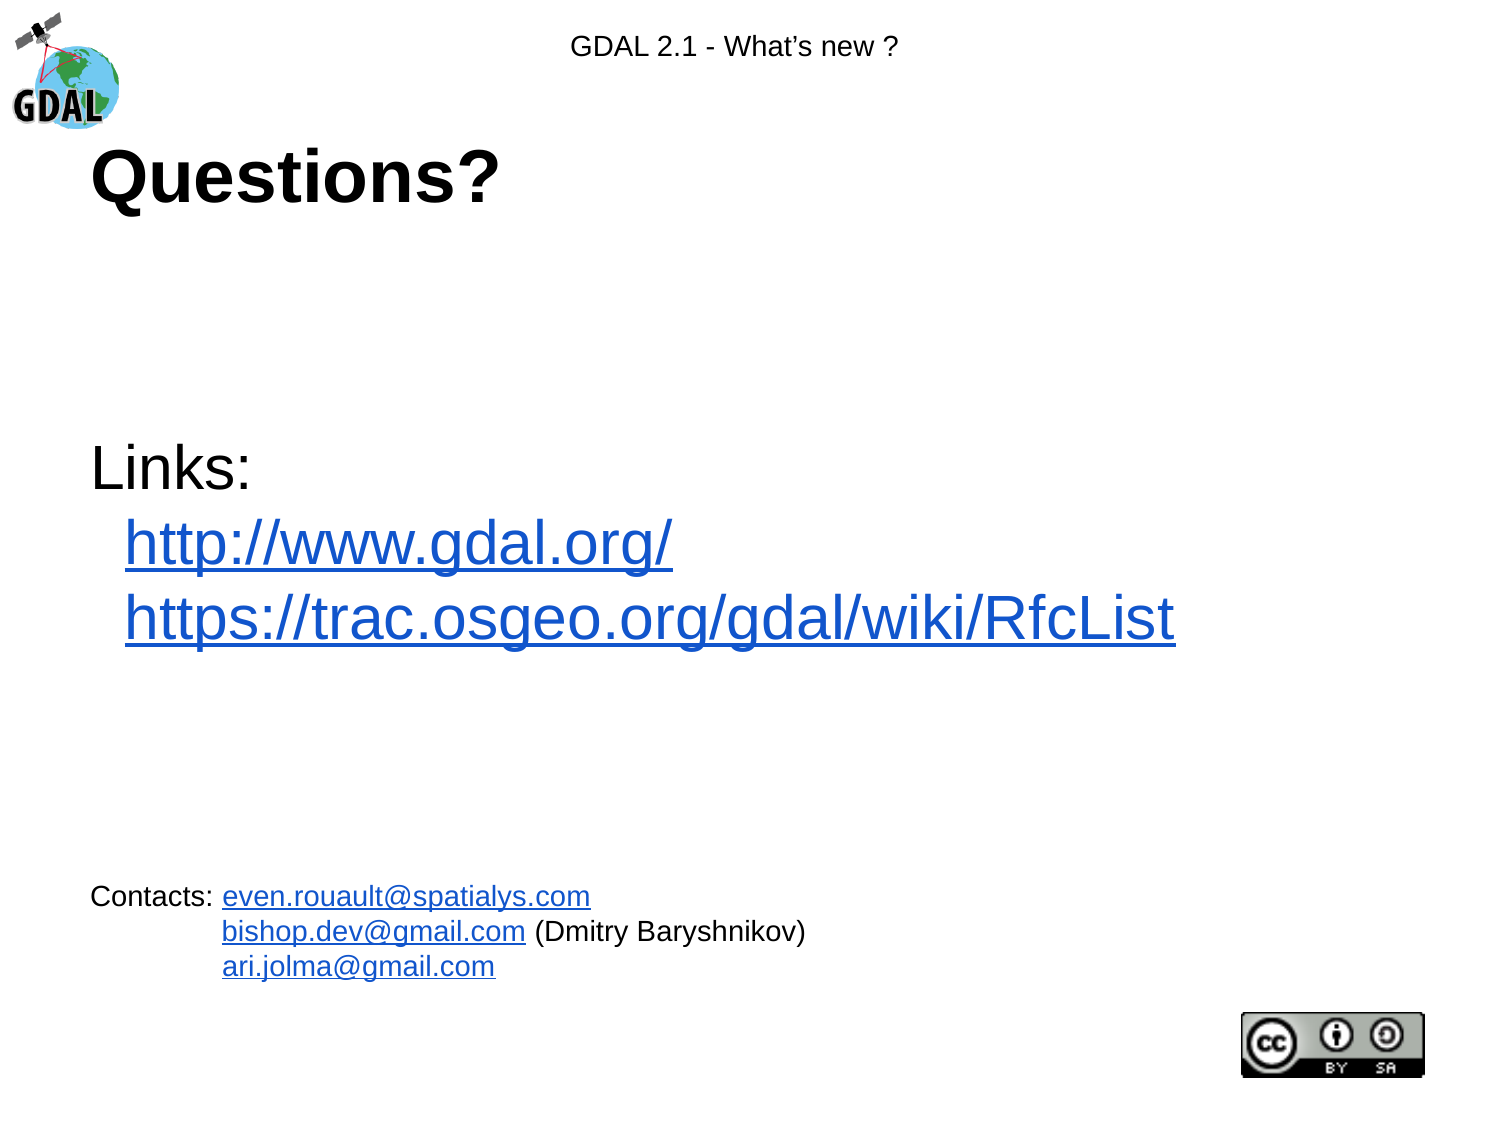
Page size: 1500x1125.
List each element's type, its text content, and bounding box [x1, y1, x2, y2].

title Questions? [75, 45, 1425, 233]
picture [12, 12, 119, 129]
list Links: http://www.gdal.org/ https://trac.osgeo.org/gdal/wiki/RfcList Contacts: even.rouault@spatialys.com bishop.dev@gmail.com (Dmitry Baryshnikov) ari.jolma@gmail.com [75, 262, 1425, 1078]
picture [1241, 1012, 1425, 1078]
